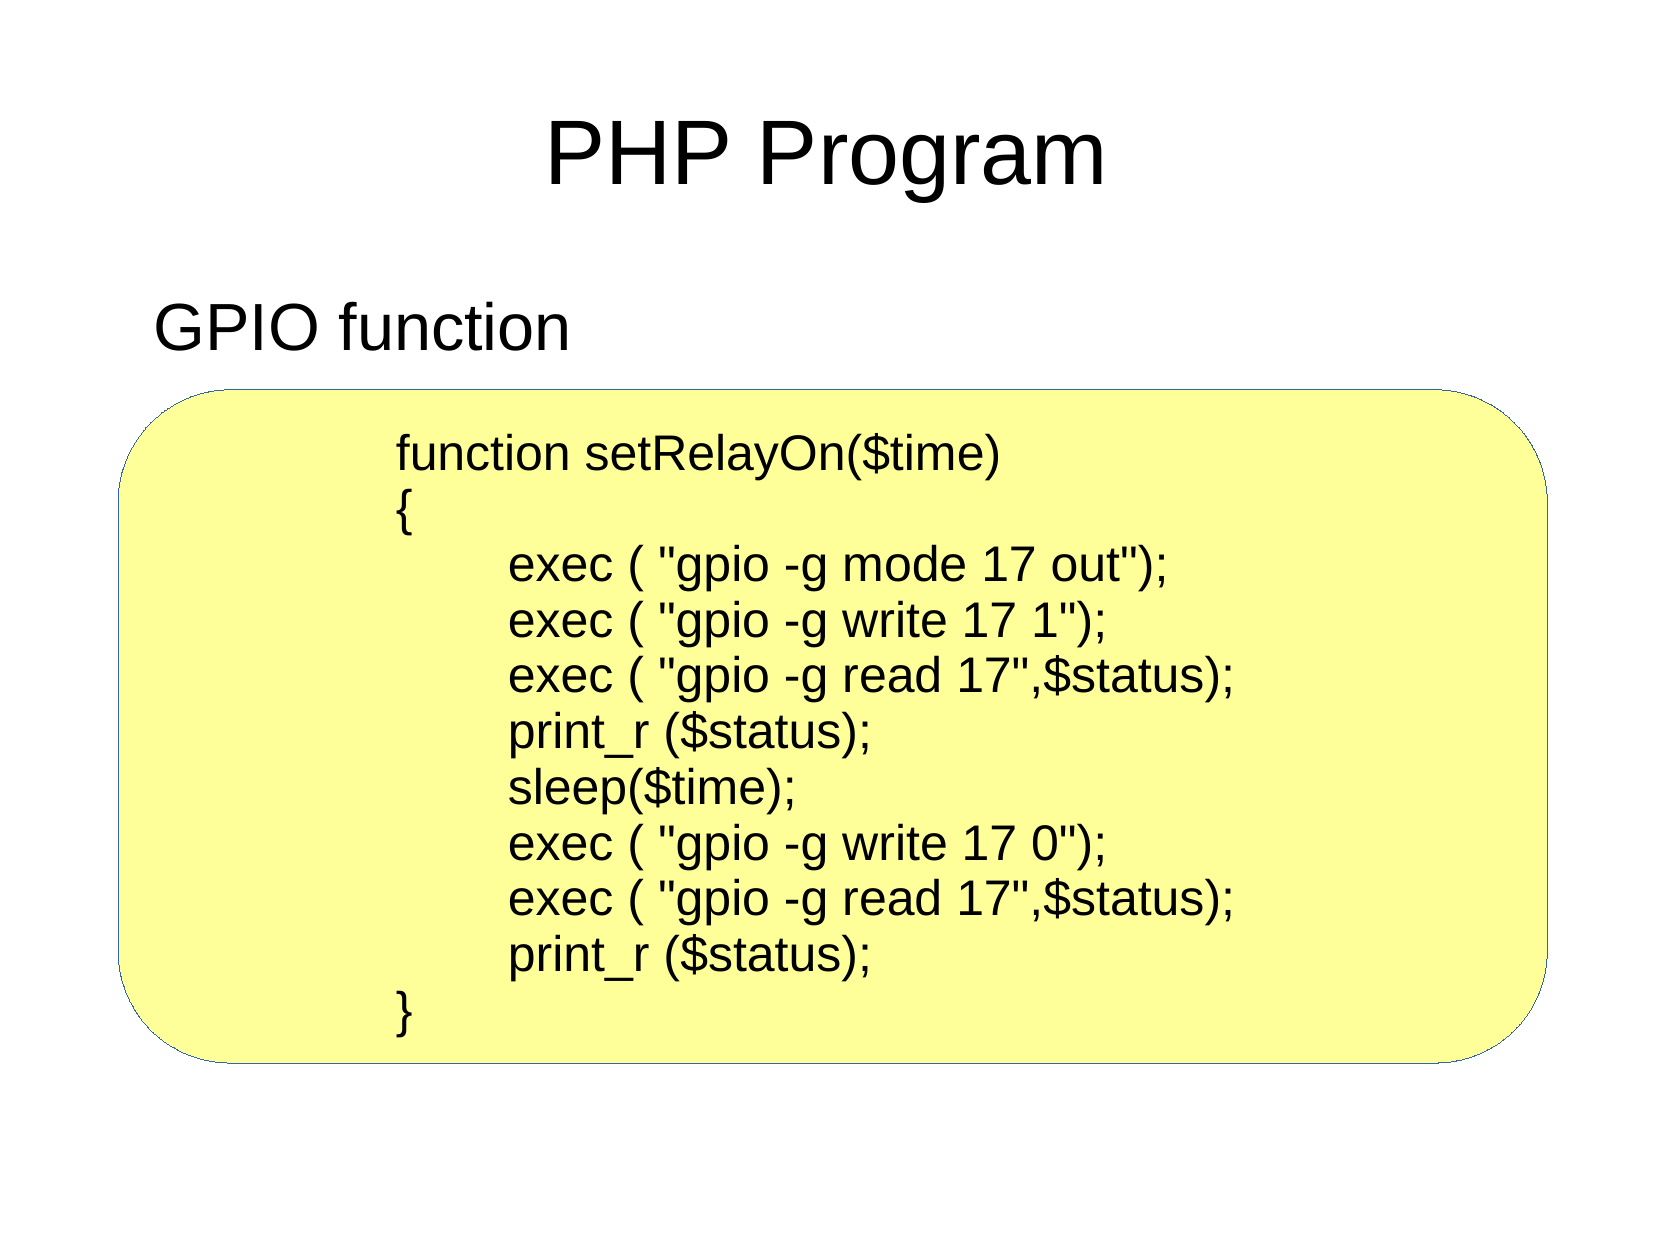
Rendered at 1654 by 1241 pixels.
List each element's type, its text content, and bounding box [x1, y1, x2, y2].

text_box [118, 389, 1548, 1064]
text_box function setRelayOn($time) { exec ( "gpio -g mode 17 out"); exec ( "gpio -g write 17 1"); exec ( "gpio -g read 17",$status); print_r ($status); sleep($time); exec ( "gpio -g write 17 0"); exec ( "gpio -g read 17",$status); print_r ($status); } [381, 417, 1276, 1052]
title PHP Program [82, 49, 1571, 257]
list GPIO function [82, 290, 1571, 1010]
